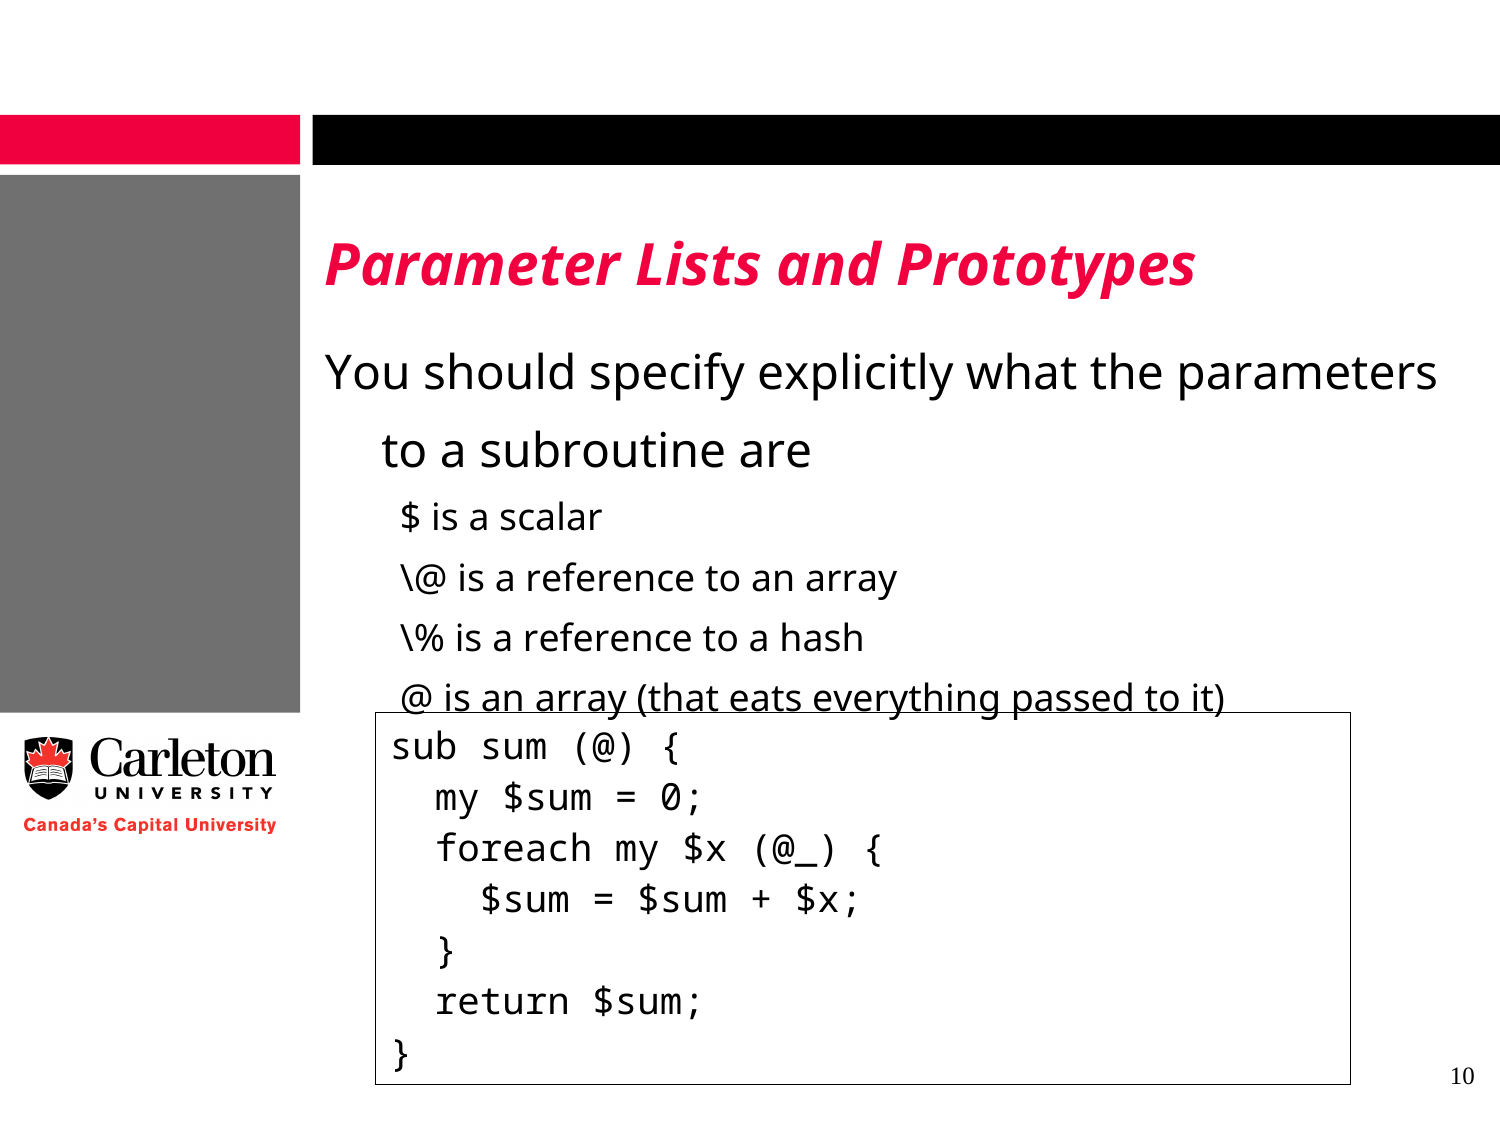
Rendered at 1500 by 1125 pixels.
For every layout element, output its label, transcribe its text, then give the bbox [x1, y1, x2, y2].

text_box sub sum (@) { my $sum = 0; foreach my $x (@_) { $sum = $sum + $x; } return $sum; } [375, 712, 1351, 1044]
title Parameter Lists and Prototypes [324, 194, 1450, 324]
list You should specify explicitly what the parameters to a subroutine are $ is a scalar \@ is a reference to an array \% is a reference to a hash @ is an array (that eats everything passed to it) [324, 324, 1450, 1036]
picture [24, 737, 276, 834]
